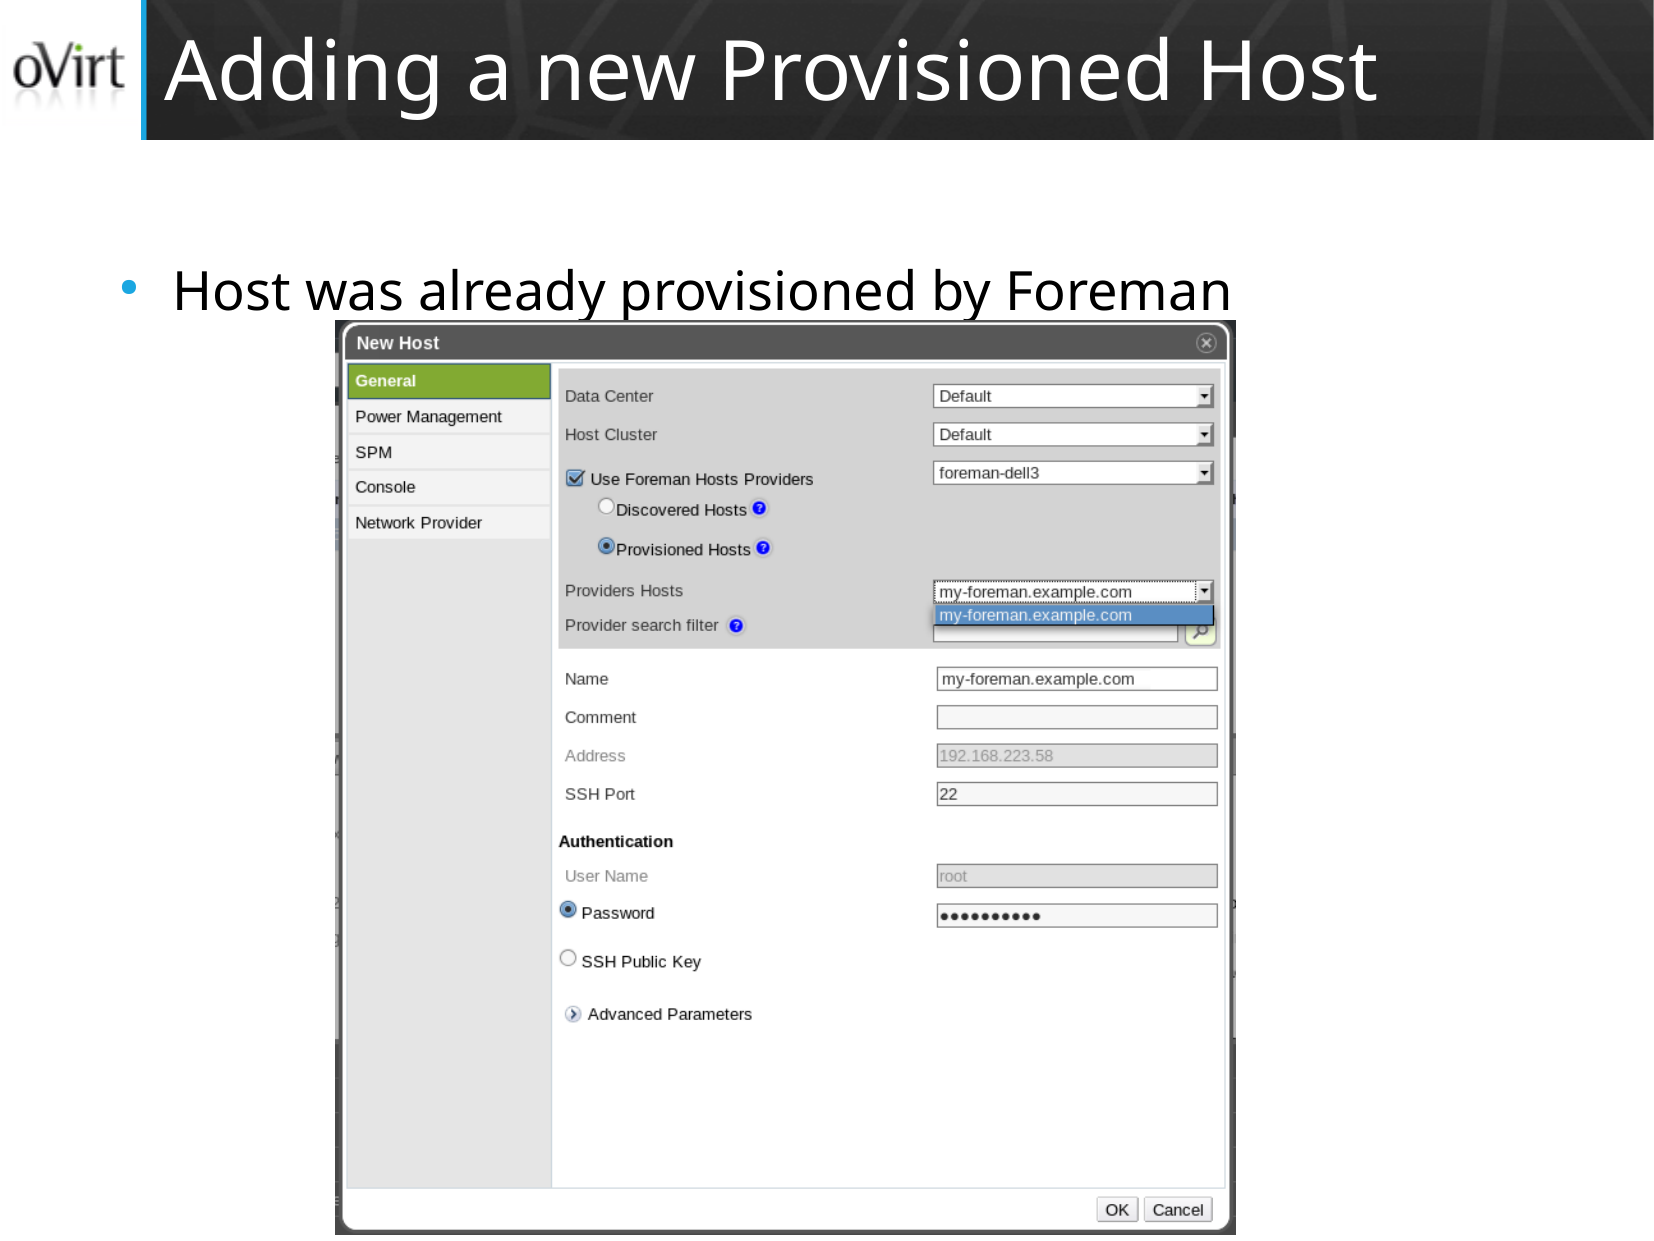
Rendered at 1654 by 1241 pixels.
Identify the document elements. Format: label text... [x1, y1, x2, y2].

picture [0, 0, 1654, 140]
text_box Host was already provisioned by Foreman [86, 244, 1576, 1126]
picture [335, 320, 1236, 1235]
title Adding a new Provisioned Host [164, 18, 1653, 119]
